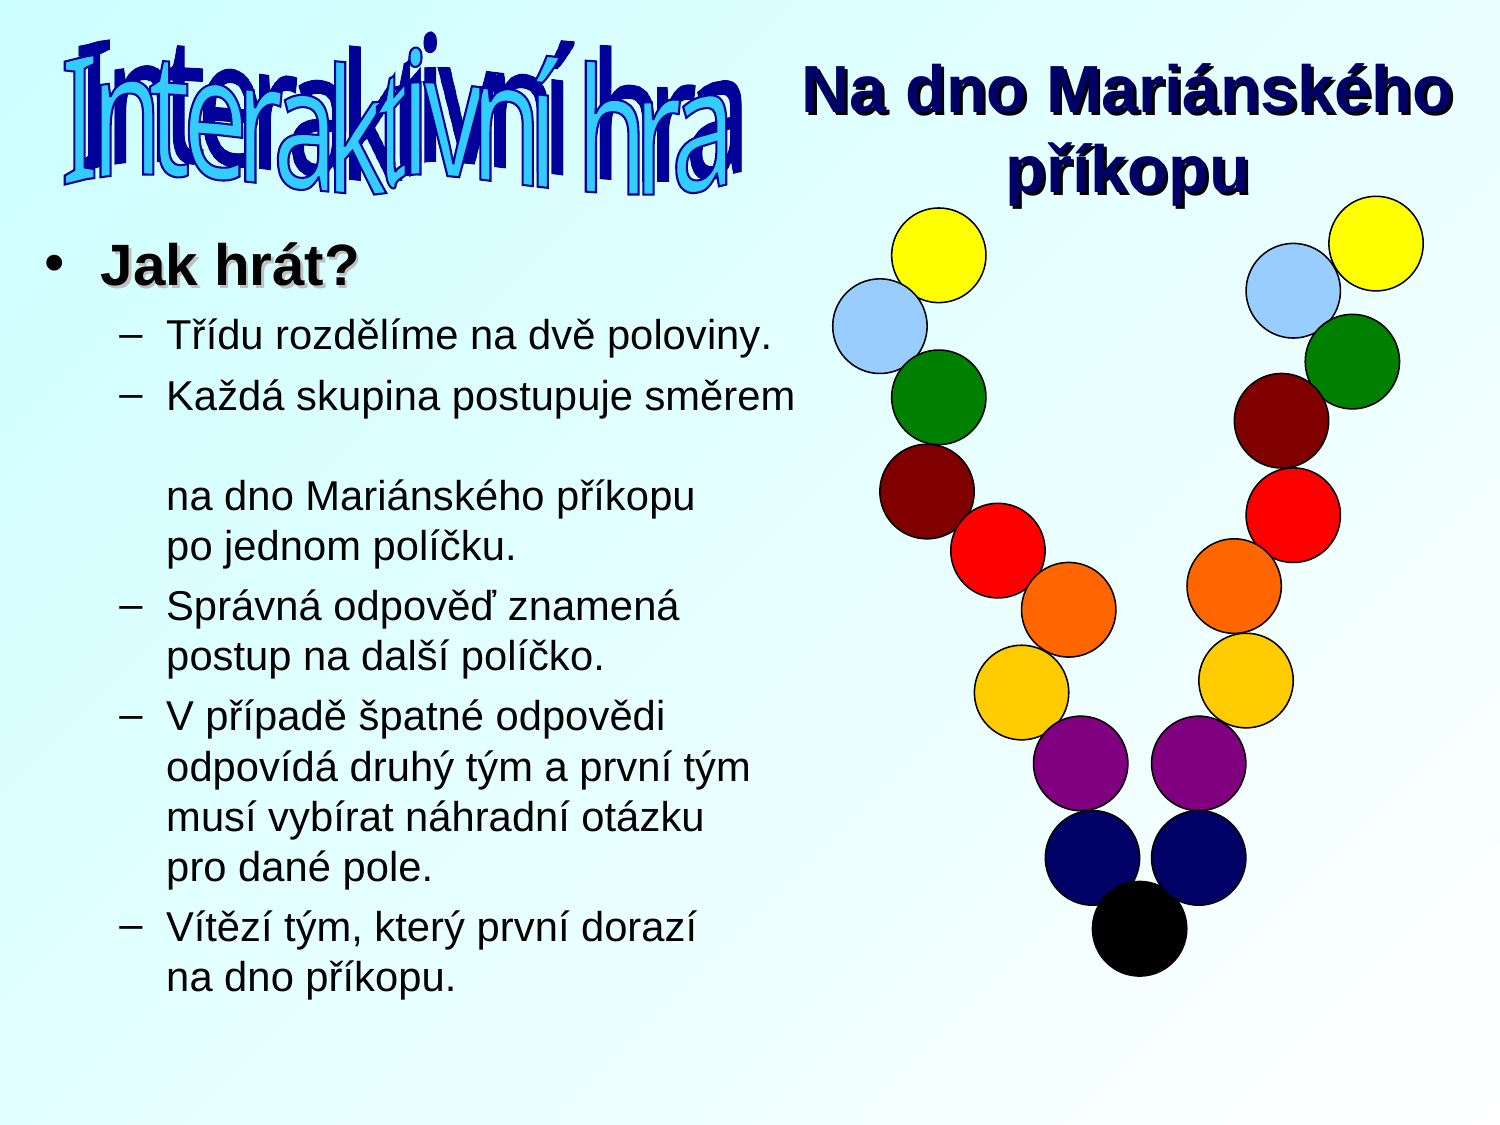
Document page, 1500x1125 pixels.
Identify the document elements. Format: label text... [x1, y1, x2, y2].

text_box Interaktivní hra [676, 95, 727, 194]
title Na dno Mariánského příkopu [785, 30, 1471, 221]
text_box Interaktivní hra [535, 55, 560, 83]
text_box Interaktivní hra [245, 89, 282, 183]
text_box Interaktivní hra [410, 82, 421, 175]
text_box Interaktivní hra [423, 82, 533, 187]
text_box Interaktivní hra [585, 60, 639, 195]
text_box Interaktivní hra [335, 61, 406, 195]
text_box [832, 221, 1424, 977]
text_box Interaktivní hra [277, 94, 329, 192]
list Jak hrát? Třídu rozdělíme na dvě poloviny. Každá skupina postupuje směrem na dno Mariánského příkopu po jednom políčku. Správná odpověď znamená postup na další políčko. V případě špatné odpovědi odpovídá druhý tým a první tým musí vybírat náhradní otázku pro dané pole. Vítězí tým, který první dorazí na dno příkopu. [29, 220, 821, 1008]
text_box Interaktivní hra [188, 84, 243, 181]
text_box Interaktivní hra [64, 55, 95, 185]
text_box Interaktivní hra [537, 94, 548, 188]
text_box Interaktivní hra [100, 61, 188, 178]
text_box Interaktivní hra [643, 99, 681, 195]
